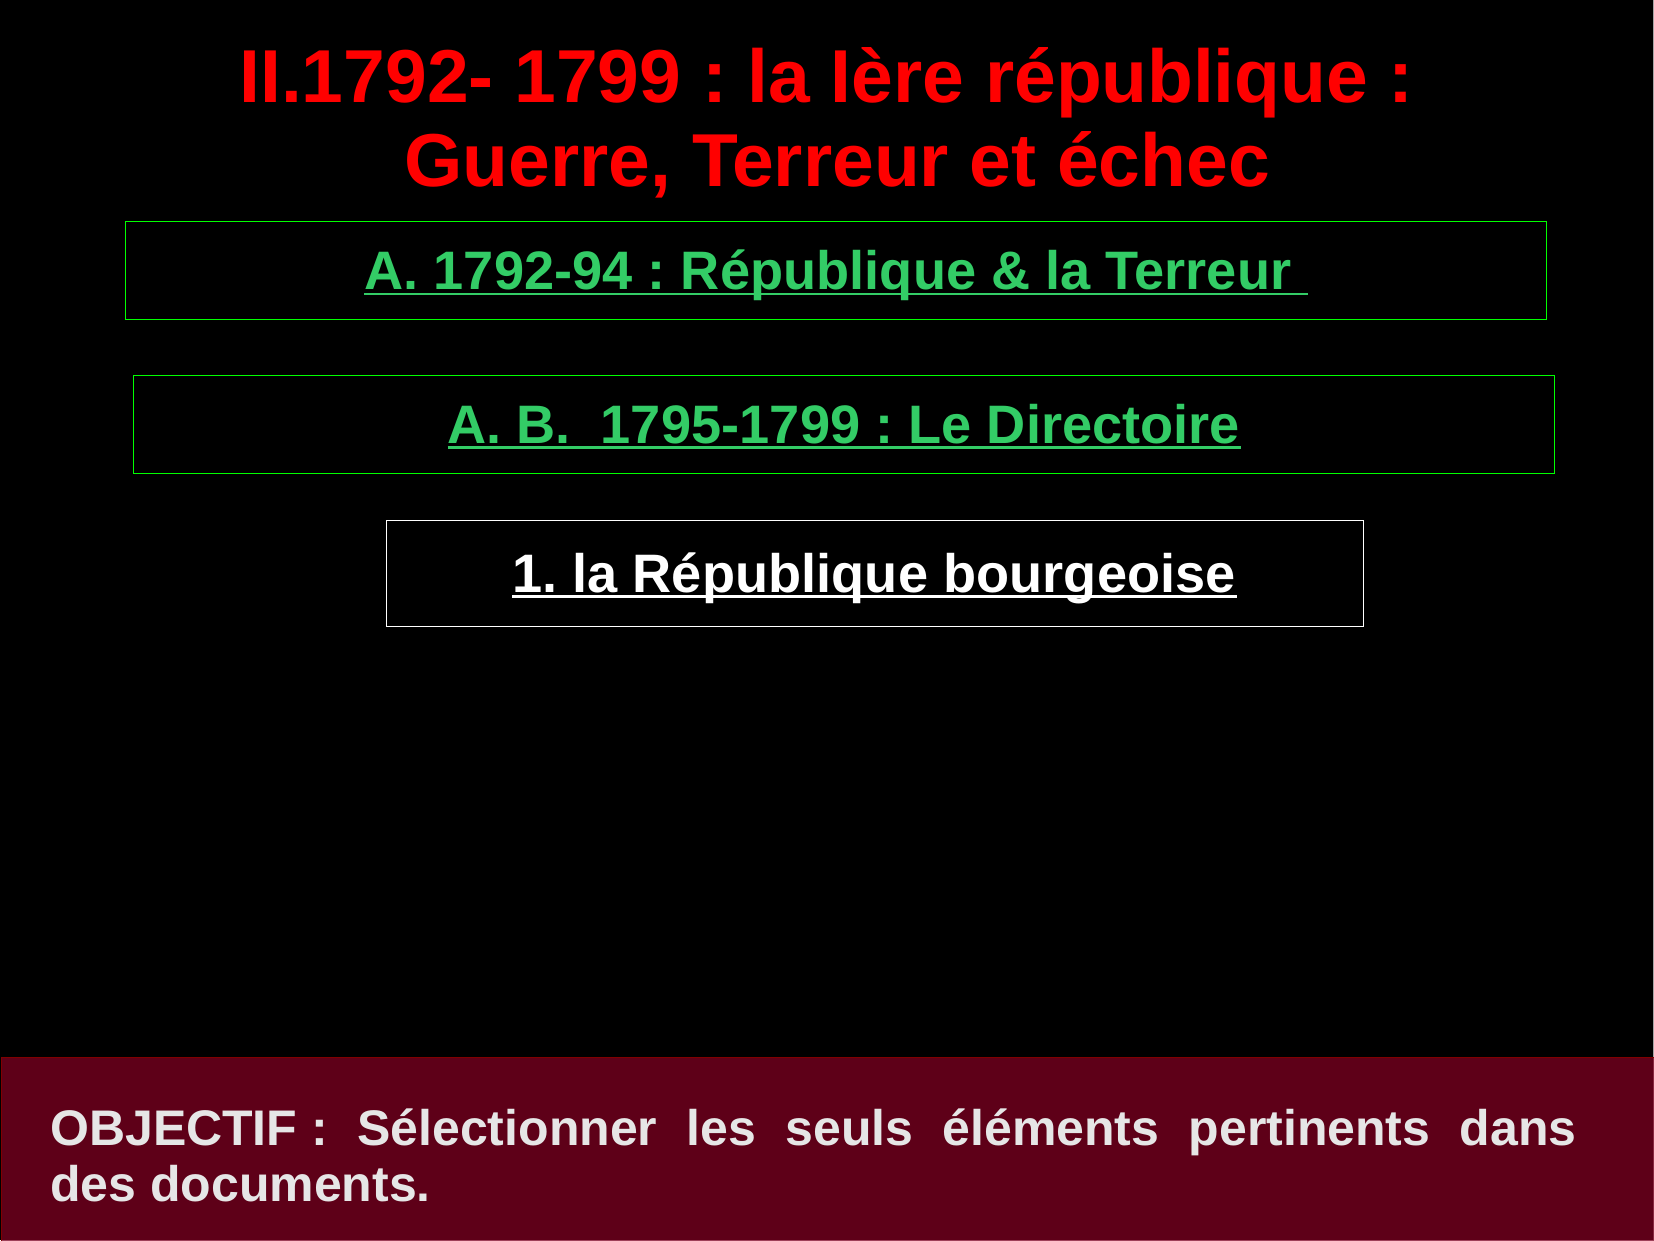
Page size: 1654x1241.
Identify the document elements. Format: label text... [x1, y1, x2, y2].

text_box [1, 1057, 1654, 1241]
text_box A. B. 1795-1799 : Le Directoire [133, 375, 1555, 474]
text_box 1. la République bourgeoise [386, 520, 1364, 627]
text_box A. 1792-94 : République & la Terreur [125, 221, 1547, 320]
text_box II.1792- 1799 : la Ière république : Guerre, Terreur et échec [224, 27, 1451, 211]
text_box OBJECTIF : Sélectionner les seuls éléments pertinents dans des documents. [35, 1093, 1593, 1220]
